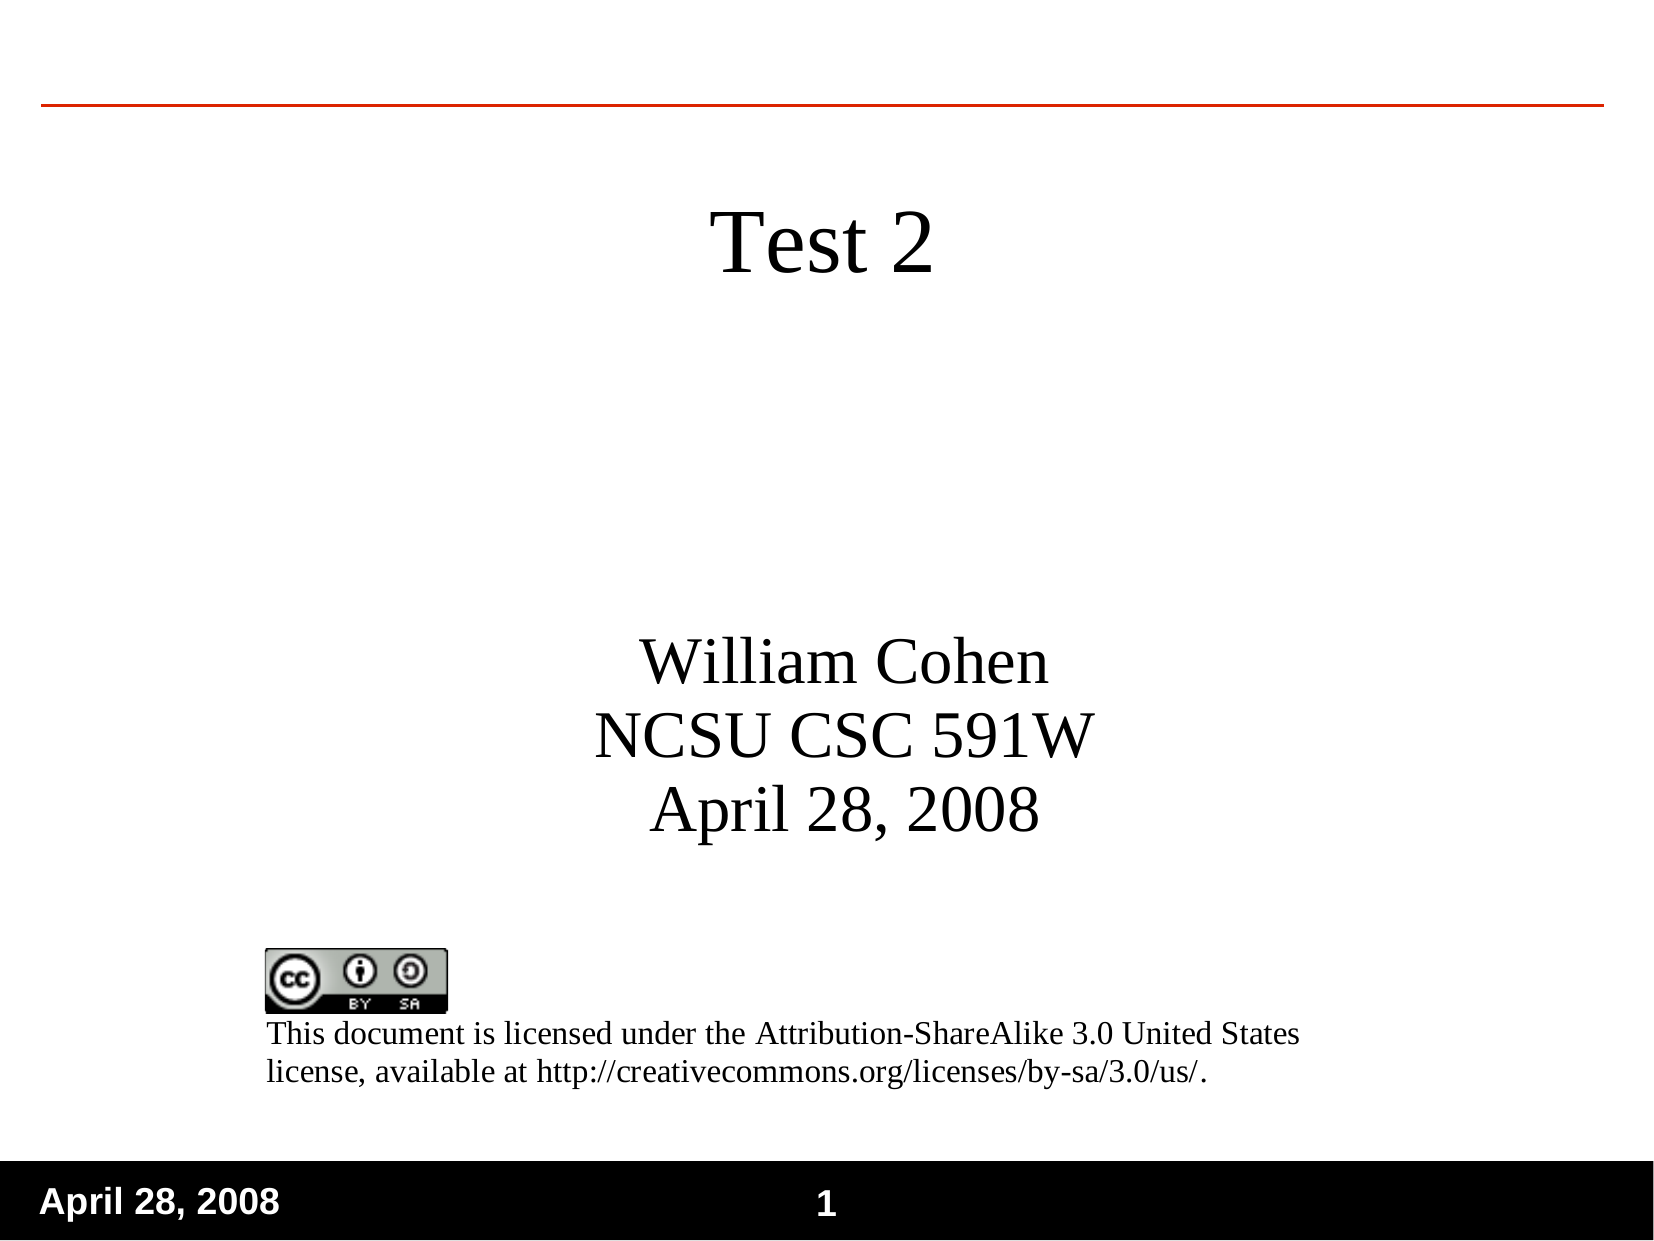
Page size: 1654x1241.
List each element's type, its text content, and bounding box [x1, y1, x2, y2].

chart [264, 948, 1353, 1127]
title Test 2 [117, 137, 1530, 346]
subtitle William Cohen NCSU CSC 591W April 28, 2008 [121, 344, 1534, 1127]
